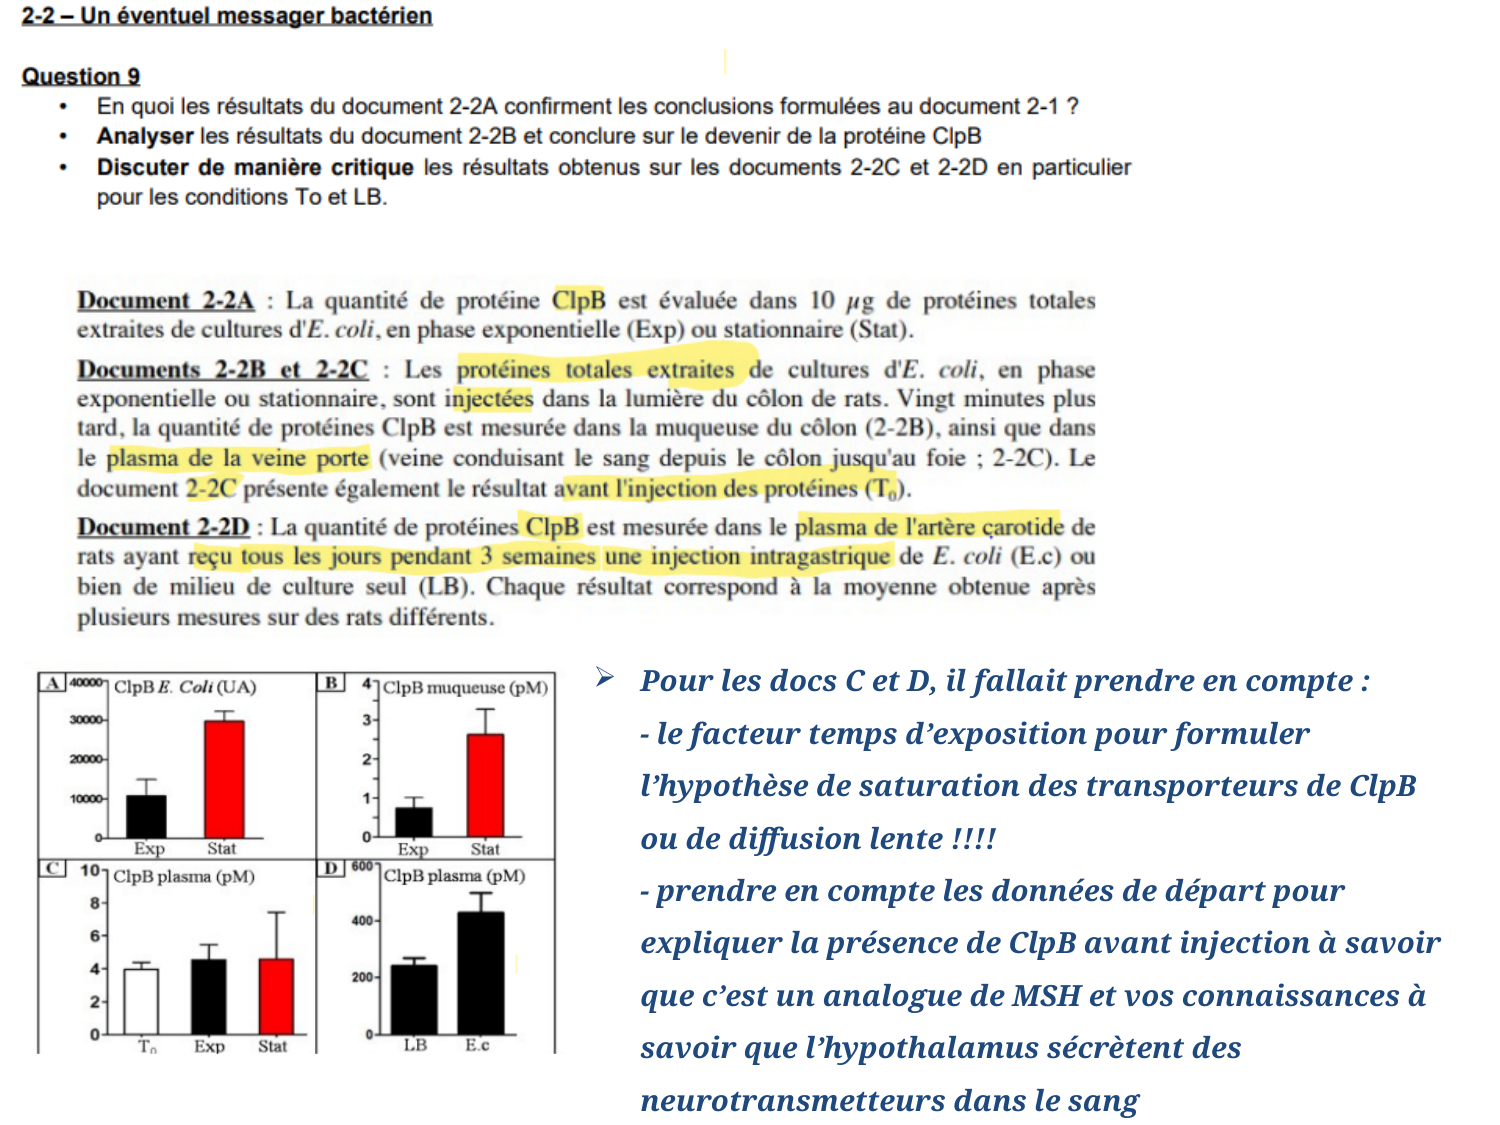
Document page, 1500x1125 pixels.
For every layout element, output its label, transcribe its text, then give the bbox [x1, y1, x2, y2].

picture [11, 0, 1147, 638]
text_box Pour les docs C et D, il fallait prendre en compte : - le facteur temps d’exposition pour formuler l’hypothèse de saturation des transporteurs de ClpB ou de diffusion lente !!!! - prendre en compte les données de départ pour expliquer la présence de ClpB avant injection à savoir que c’est un analogue de MSH et vos connaissances à savoir que l’hypothalamus sécrètent des neurotransmetteurs dans le sang [578, 637, 1465, 1125]
picture [23, 661, 567, 1070]
